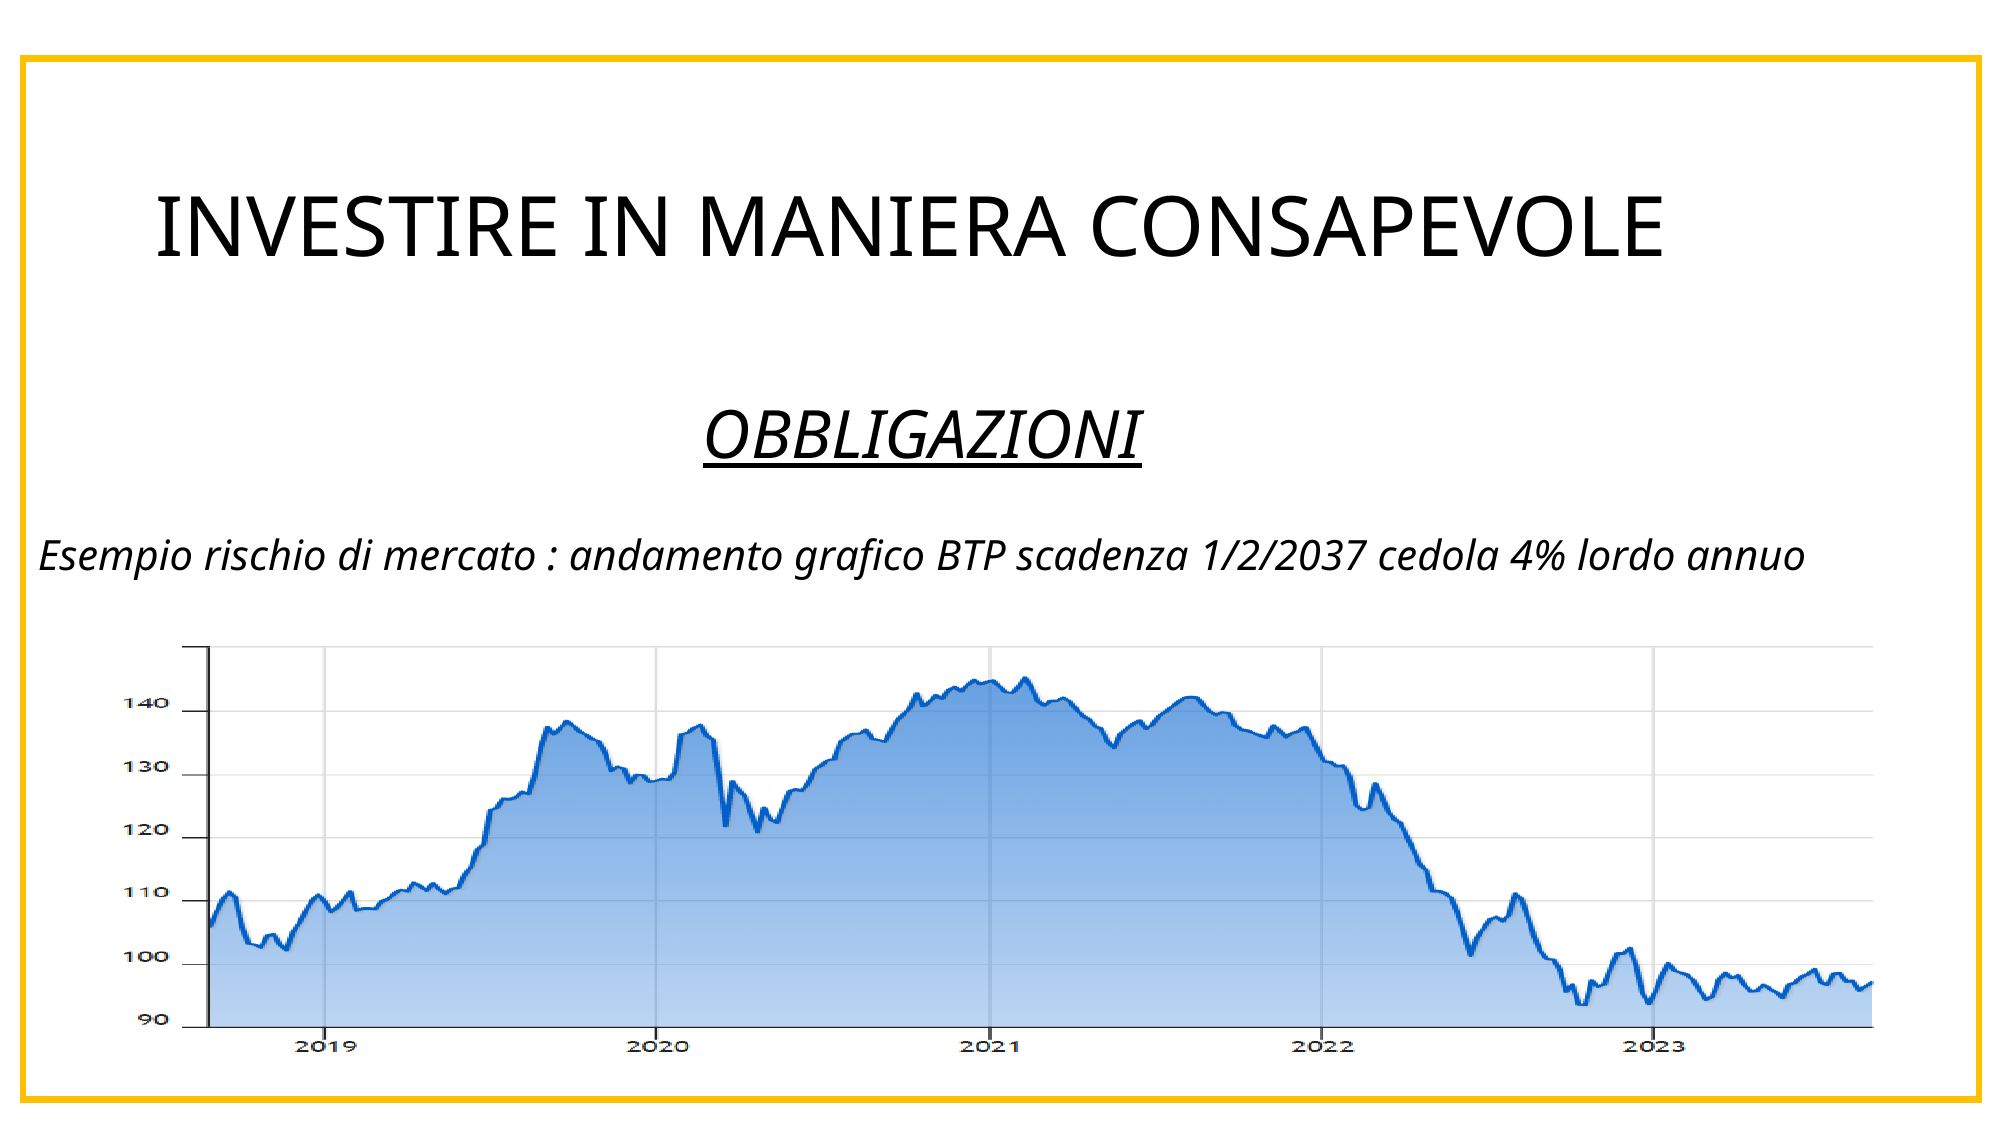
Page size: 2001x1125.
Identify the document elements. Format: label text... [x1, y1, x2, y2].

picture [113, 638, 1887, 1067]
text_box INVESTIRE IN MANIERA CONSAPEVOLE OBBLIGAZIONI Esempio rischio di mercato : andamento grafico BTP scadenza 1/2/2037 cedola 4% lordo annuo [22, 58, 1979, 1100]
